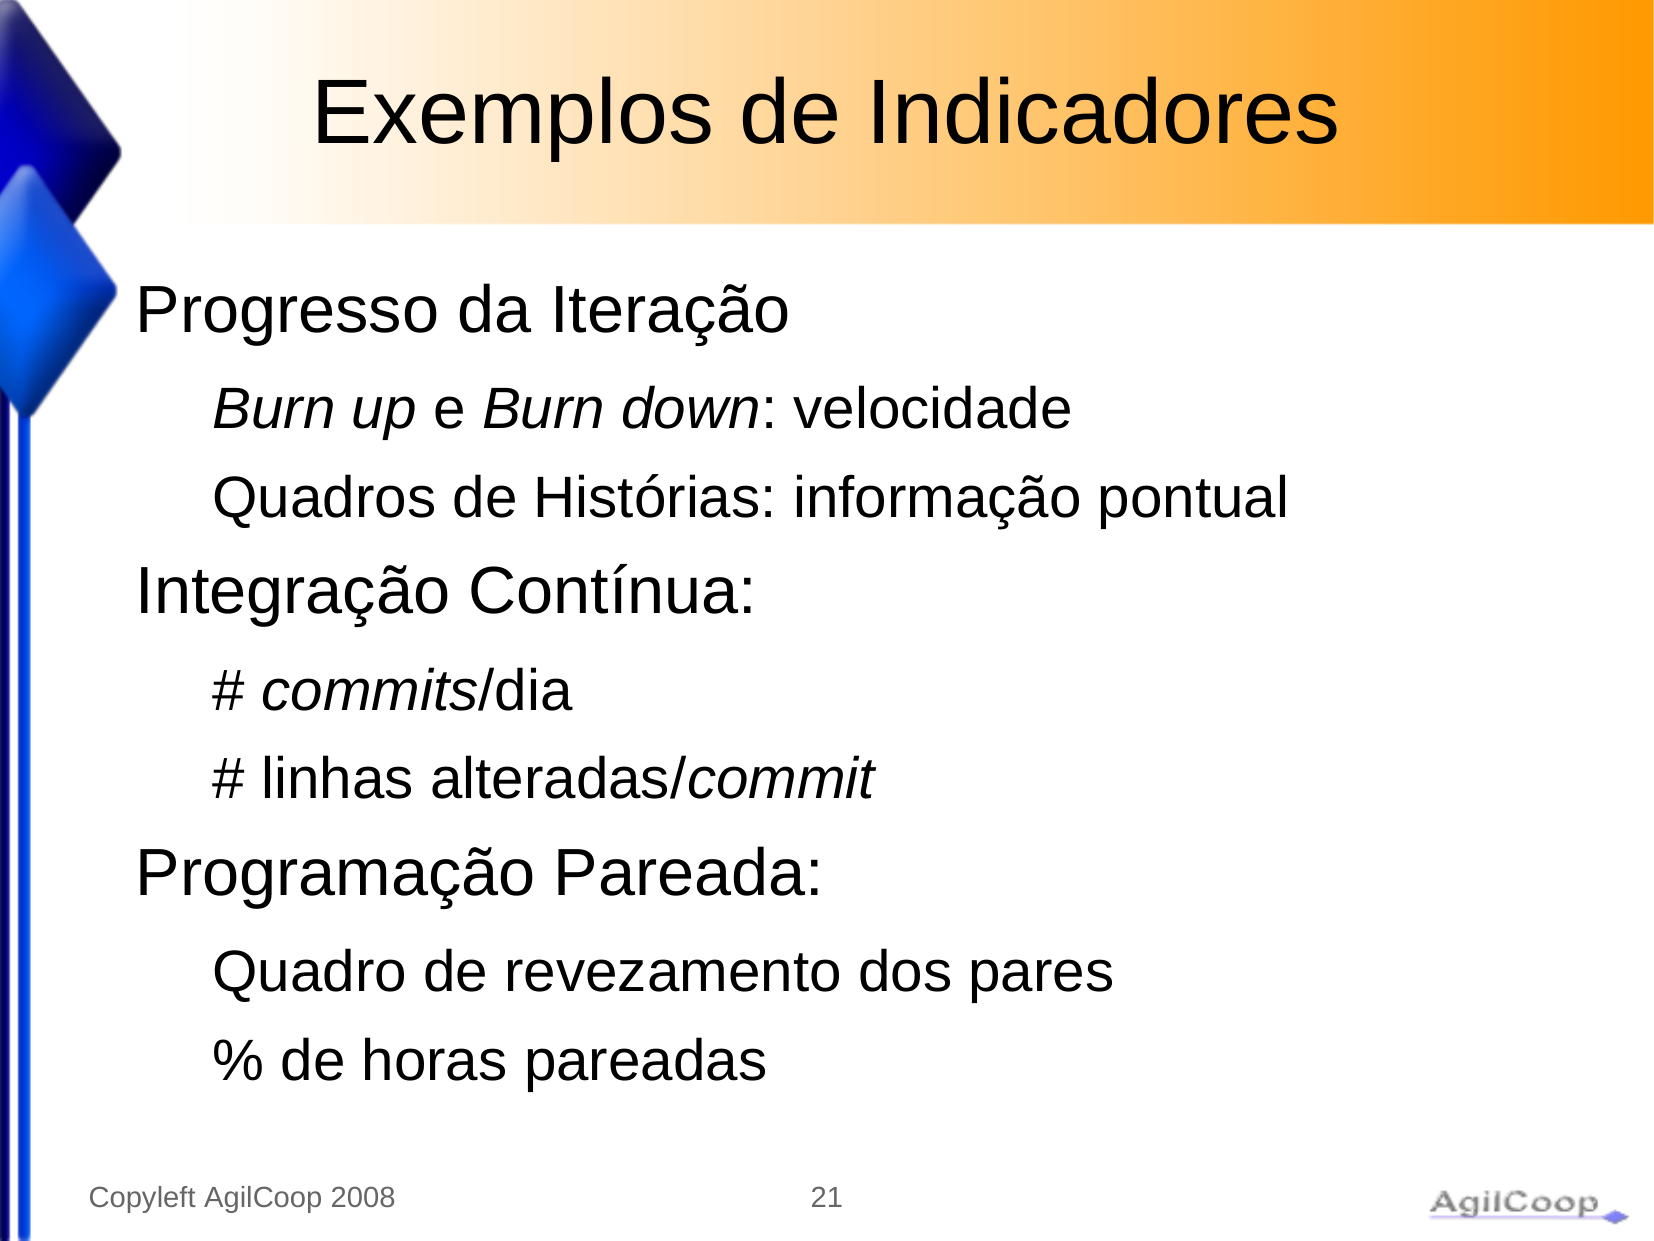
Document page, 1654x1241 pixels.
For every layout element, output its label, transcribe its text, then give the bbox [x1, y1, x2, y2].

list Progresso da Iteração Burn up e Burn down: velocidade Quadros de Histórias: informação pontual Integração Contínua: # commits/dia # linhas alteradas/commit Programação Pareada: Quadro de revezamento dos pares % de horas pareadas [118, 271, 1607, 1123]
picture [0, 0, 1654, 1241]
title Exemplos de Indicadores [82, 8, 1571, 216]
